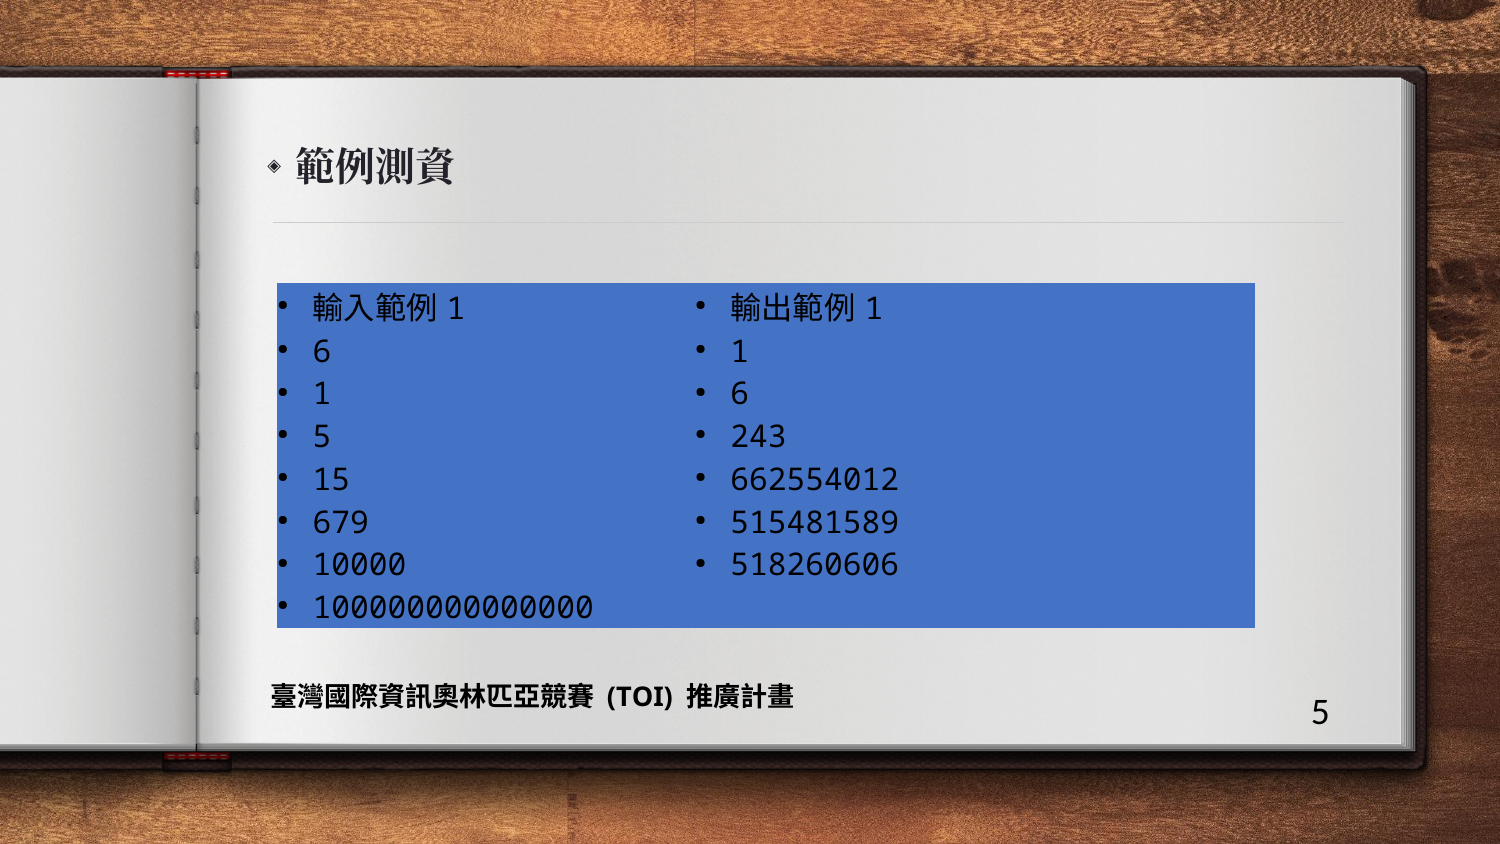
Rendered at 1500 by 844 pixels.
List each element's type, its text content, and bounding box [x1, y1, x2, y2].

list 範例測資 [252, 126, 1194, 205]
text_box [1295, 672, 1386, 737]
table_header 輸出範例1 1 6 243 662554012 515481589 518260606 [695, 283, 1255, 628]
table_header 輸入範例1 6 1 5 15 679 10000 100000000000000 [277, 283, 695, 628]
